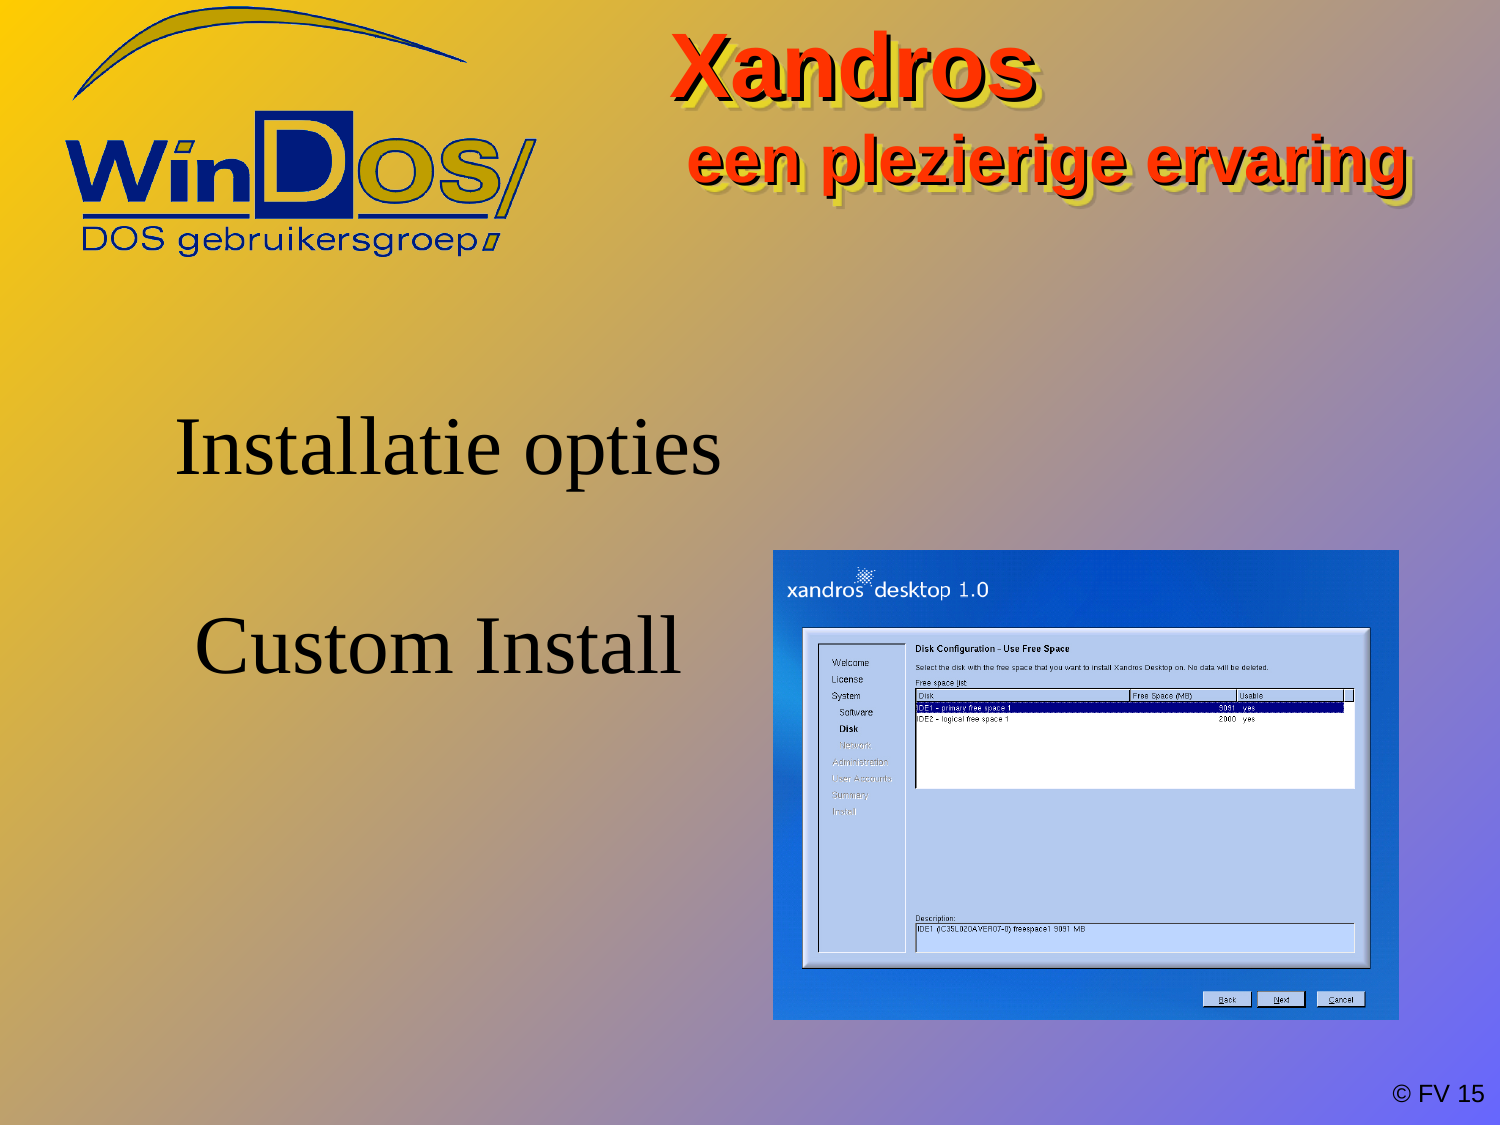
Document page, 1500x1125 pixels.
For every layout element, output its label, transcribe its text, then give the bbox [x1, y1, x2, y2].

text_box Installatie opties Custom Install [159, 385, 739, 701]
picture [773, 550, 1399, 1020]
picture [65, 6, 537, 264]
text_box Xandros een plezierige ervaring [595, 0, 1500, 205]
text_box © FV <getal> [1352, 1070, 1500, 1125]
